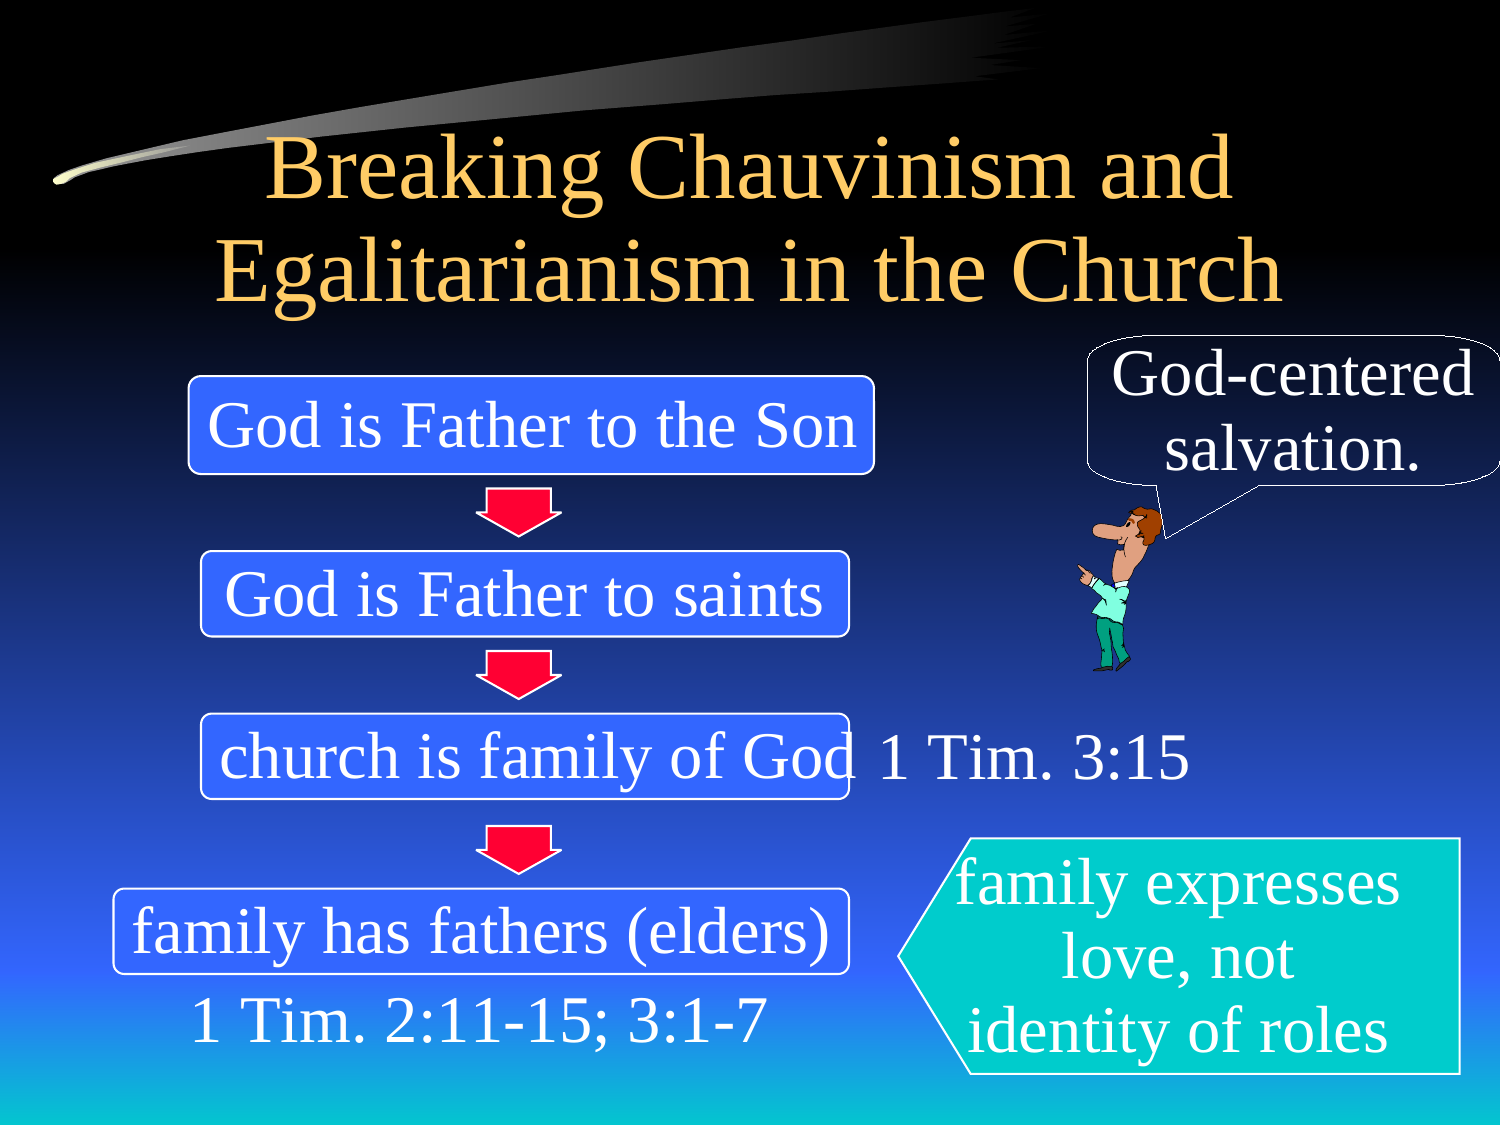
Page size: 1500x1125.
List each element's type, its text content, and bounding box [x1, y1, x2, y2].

text_box [476, 651, 562, 700]
text_box family has fathers (elders) [113, 888, 849, 974]
text_box [476, 488, 562, 537]
chart [1076, 506, 1164, 672]
text_box church is family of God [201, 713, 850, 800]
text_box God is Father to the Son [188, 376, 875, 475]
text_box 1 Tim. 3:15 [862, 712, 1275, 802]
text_box God-centered salvation. [1087, 335, 1500, 539]
text_box 1 Tim. 2:11-15; 3:1-7 [174, 974, 850, 1065]
title Breaking Chauvinism and Egalitarianism in the Church [112, 108, 1388, 330]
text_box [476, 826, 562, 874]
text_box God is Father to saints [201, 551, 850, 637]
text_box family expresses love, not identity of roles [898, 838, 1460, 1074]
